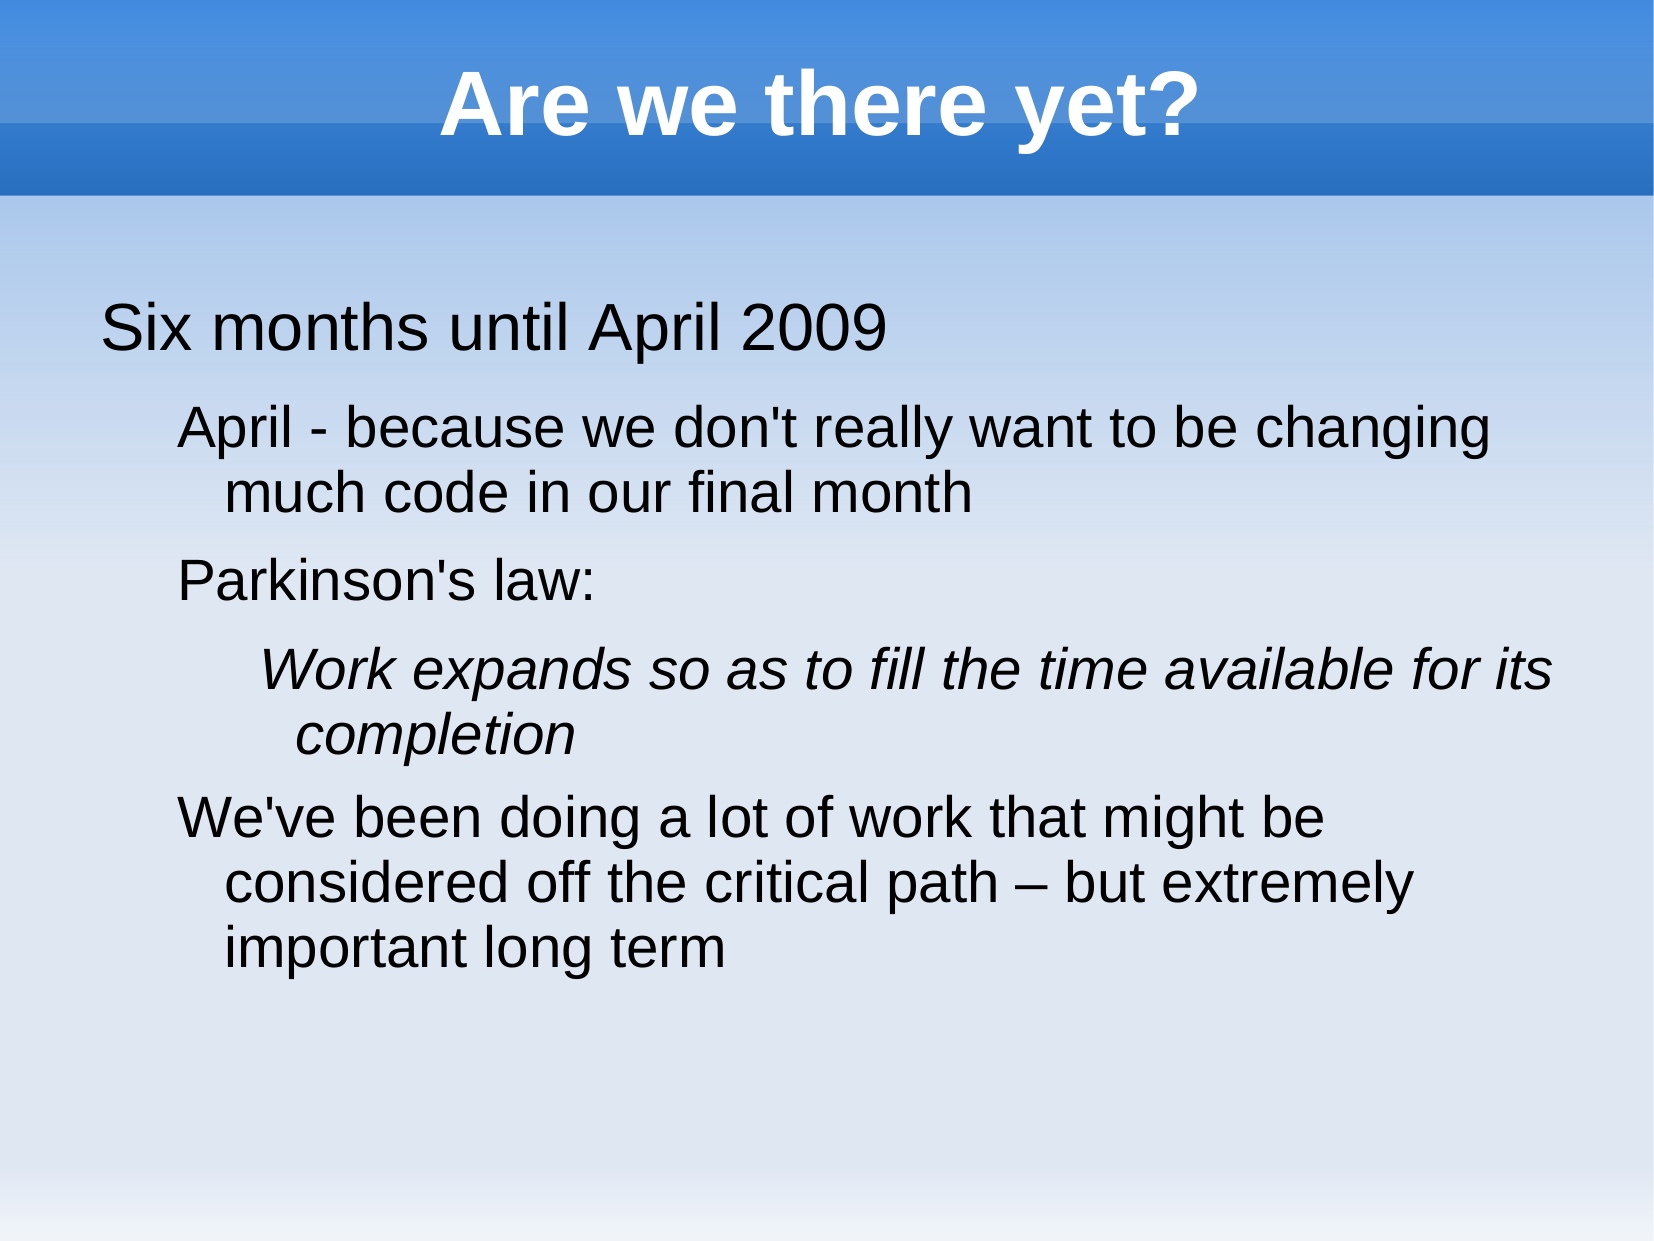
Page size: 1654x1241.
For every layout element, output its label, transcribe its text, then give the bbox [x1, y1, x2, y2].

picture [0, 0, 1654, 1241]
list Six months until April 2009 April - because we don't really want to be changing much code in our final month Parkinson's law: Work expands so as to fill the time available for its completion We've been doing a lot of work that might be considered off the critical path – but extremely important long term [82, 290, 1571, 1109]
title Are we there yet? [76, 0, 1565, 208]
